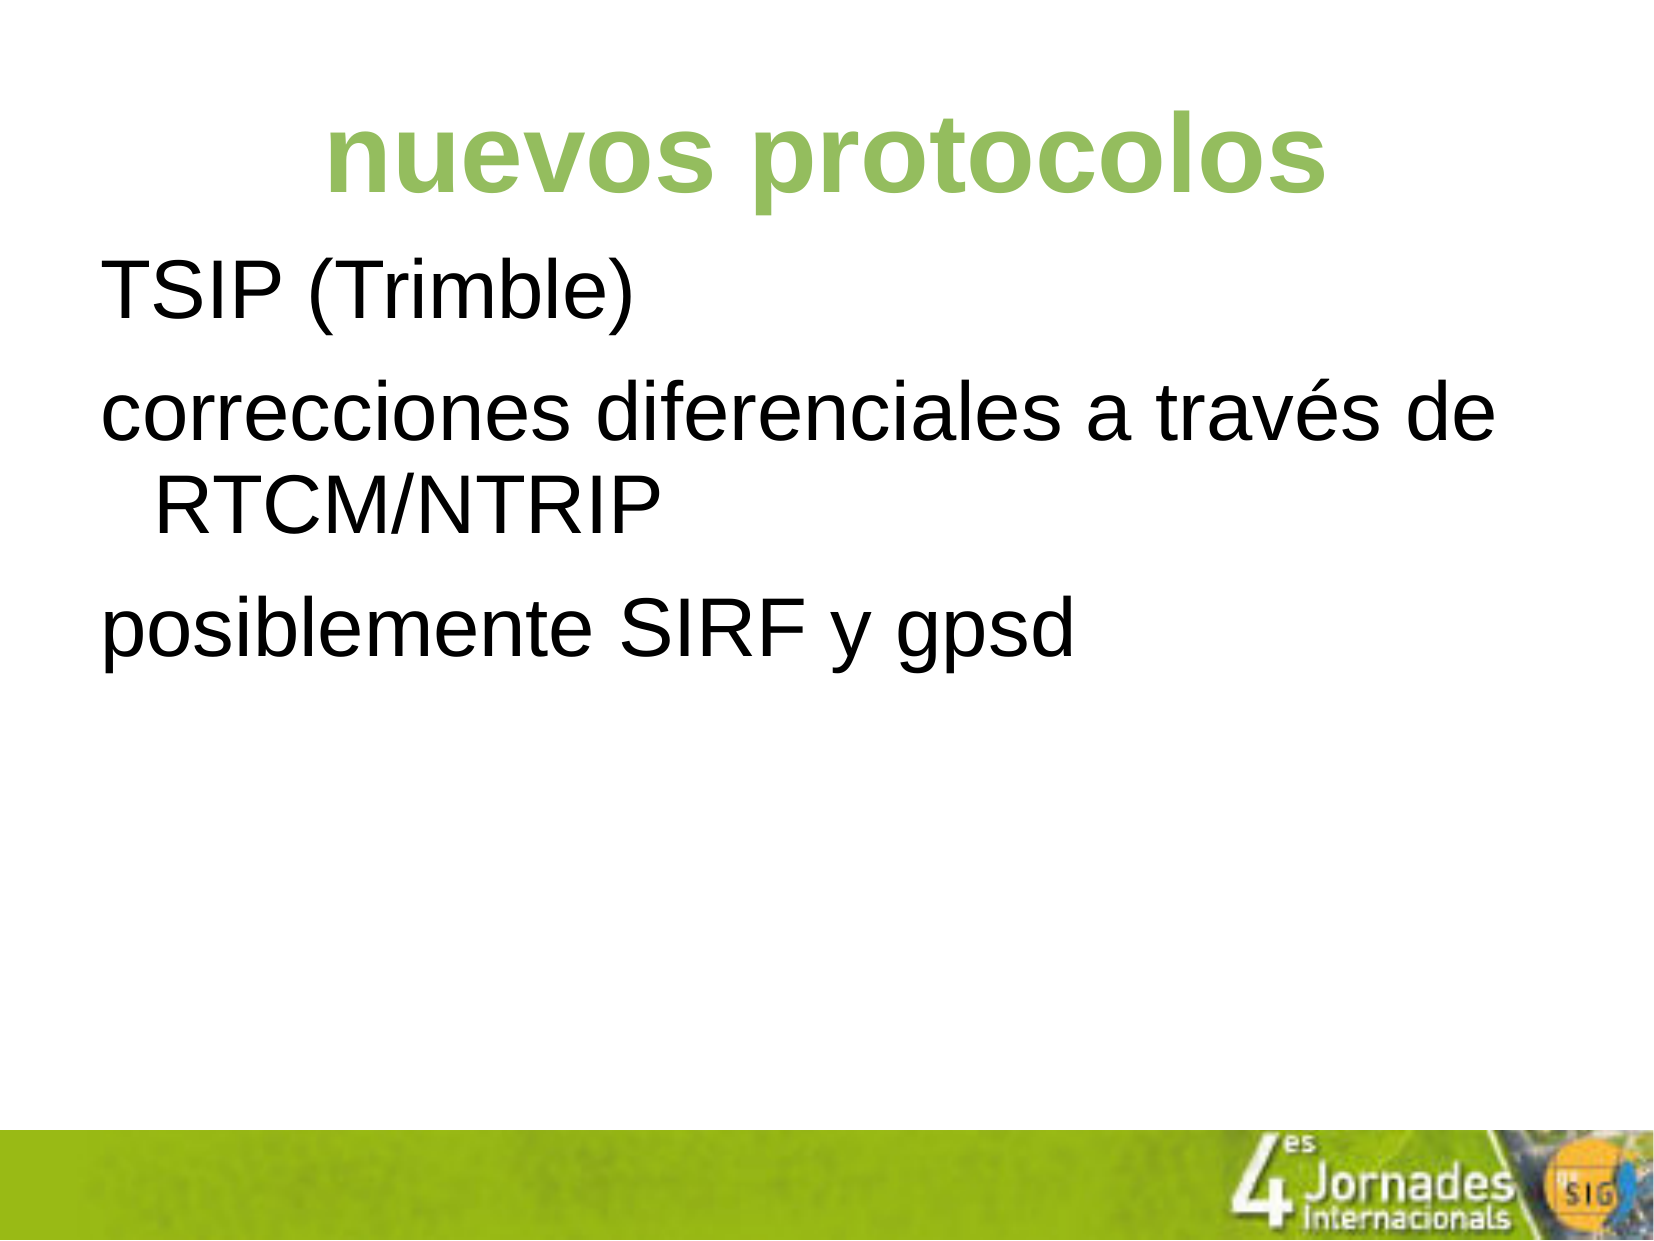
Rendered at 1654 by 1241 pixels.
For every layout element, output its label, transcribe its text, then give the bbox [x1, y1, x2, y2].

picture [0, 1130, 1654, 1240]
list TSIP (Trimble) correcciones diferenciales a través de RTCM/NTRIP posiblemente SIRF y gpsd [82, 242, 1571, 1047]
title nuevos protocolos [82, 56, 1571, 242]
